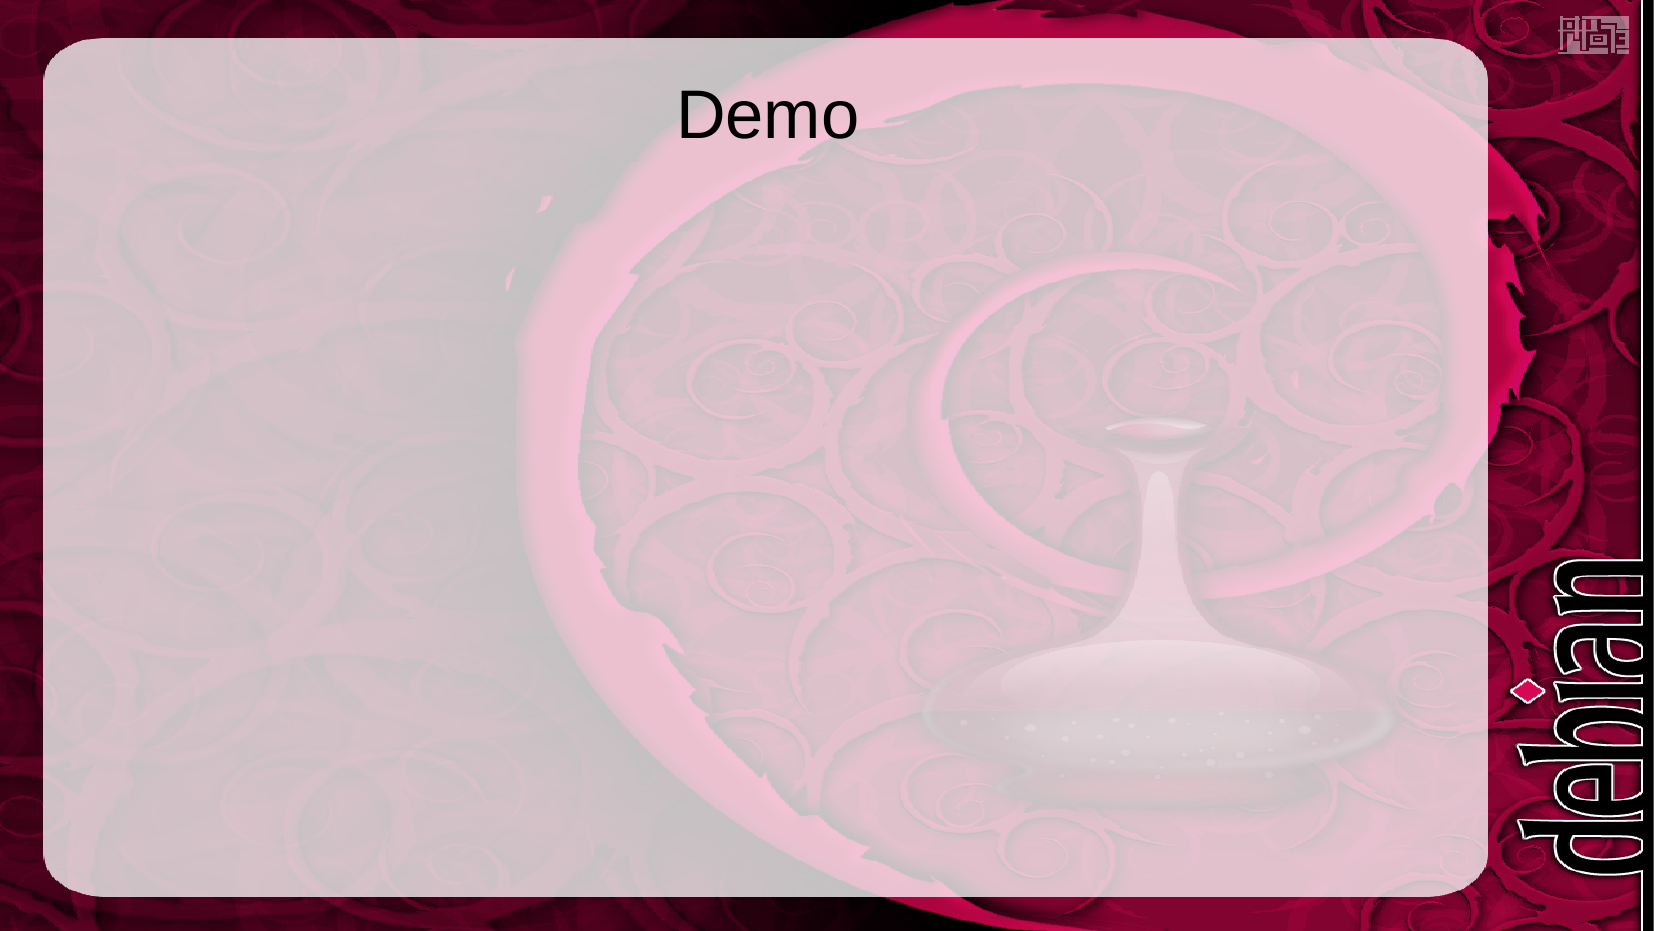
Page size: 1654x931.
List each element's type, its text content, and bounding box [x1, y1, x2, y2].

picture [0, 0, 1654, 931]
title Demo [59, 36, 1477, 193]
